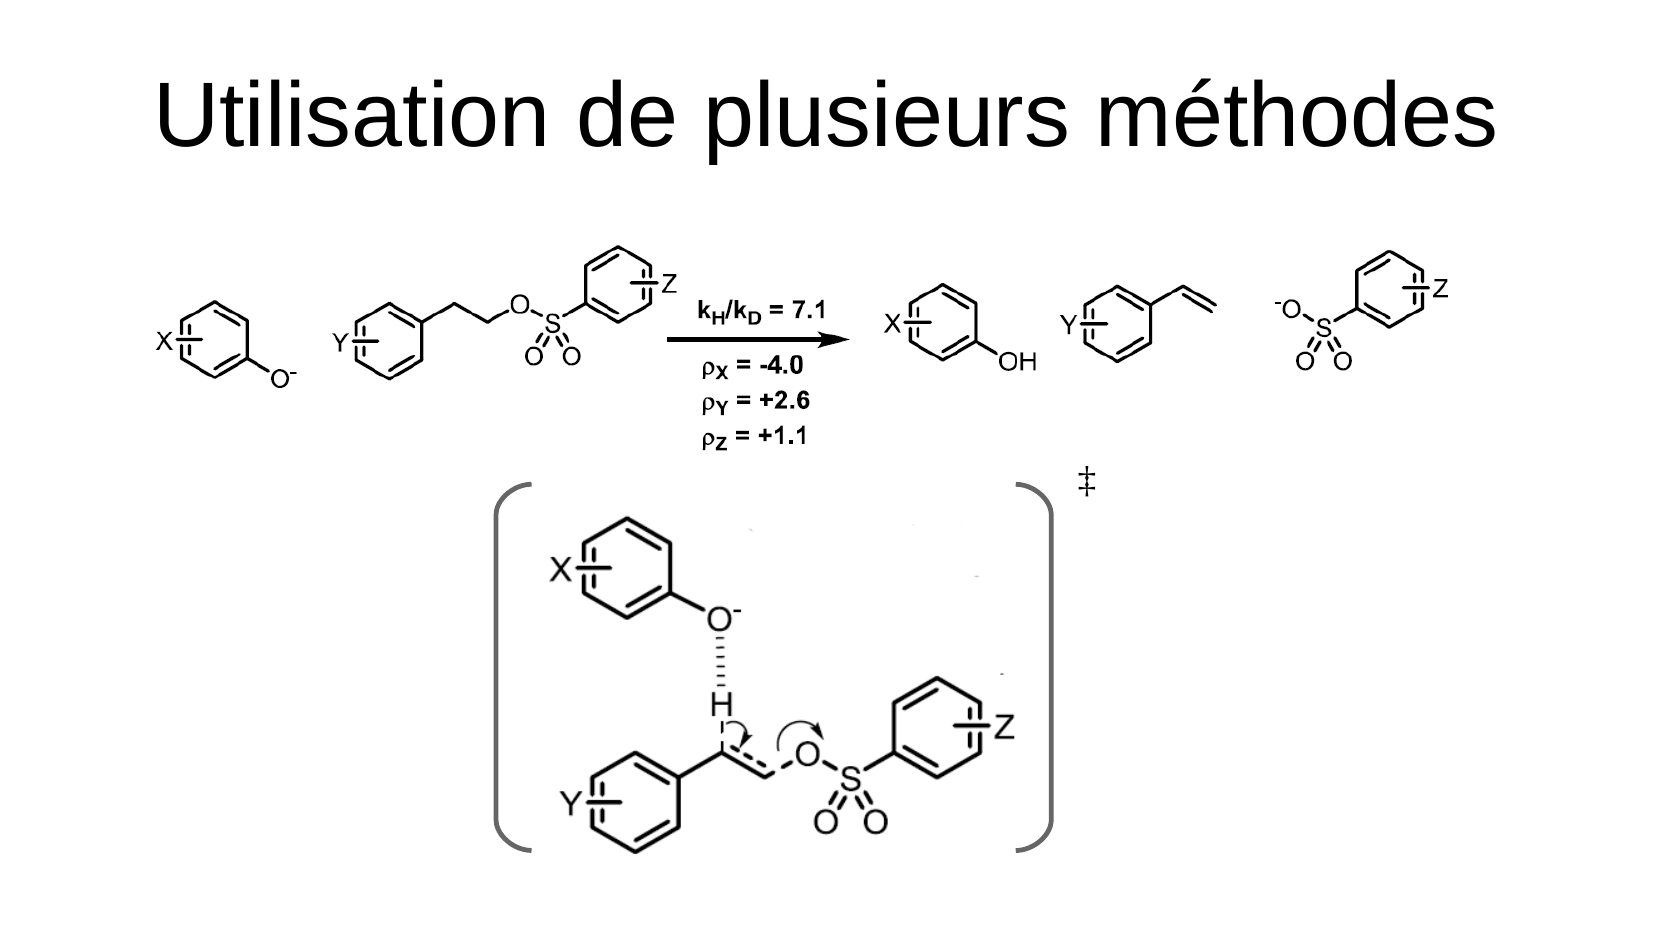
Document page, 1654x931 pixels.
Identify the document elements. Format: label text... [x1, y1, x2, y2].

picture [518, 497, 1052, 875]
text_box ‡ [1062, 451, 1146, 508]
picture [141, 209, 1483, 461]
title Utilisation de plusieurs méthodes [82, 37, 1571, 193]
